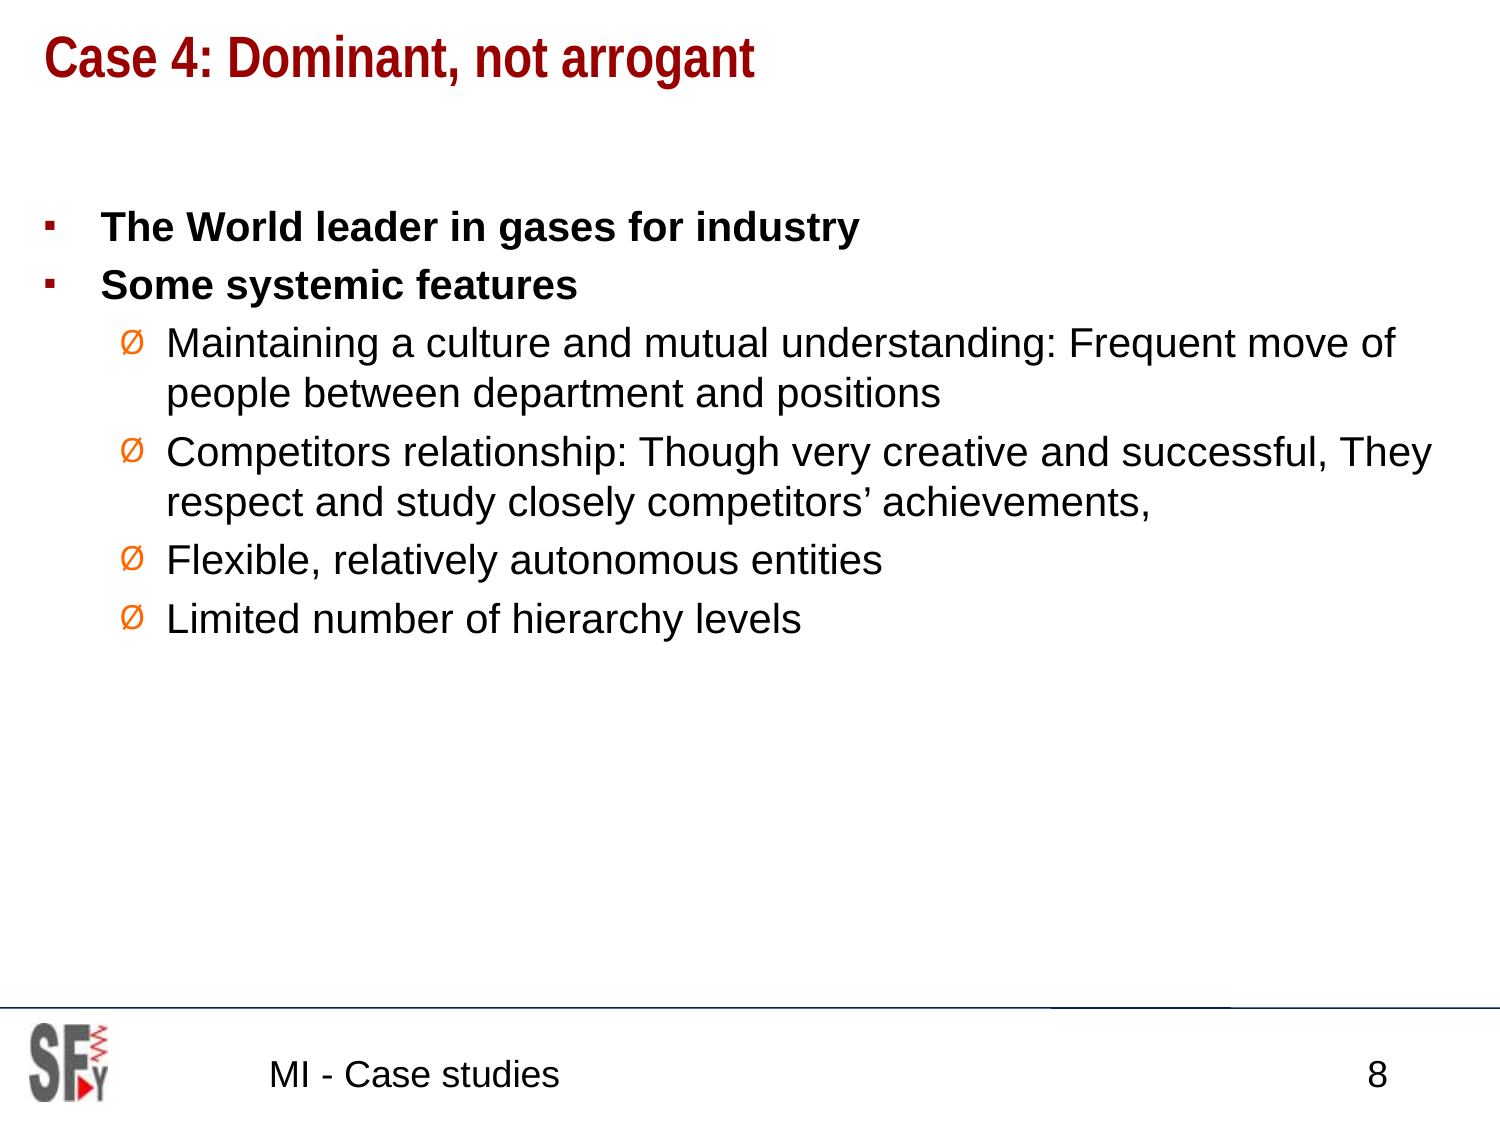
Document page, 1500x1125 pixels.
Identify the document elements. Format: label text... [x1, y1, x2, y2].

picture [29, 1023, 108, 1102]
title Case 4: Dominant, not arrogant [29, 12, 1471, 138]
slide_number <numéro> [1352, 1034, 1490, 1103]
list The World leader in gases for industry Some systemic features Maintaining a culture and mutual understanding: Frequent move of people between department and positions Competitors relationship: Though very creative and successful, They respect and study closely competitors’ achievements, Flexible, relatively autonomous entities Limited number of hierarchy levels [29, 184, 1471, 988]
footer MI - Case studies [253, 1034, 1336, 1103]
